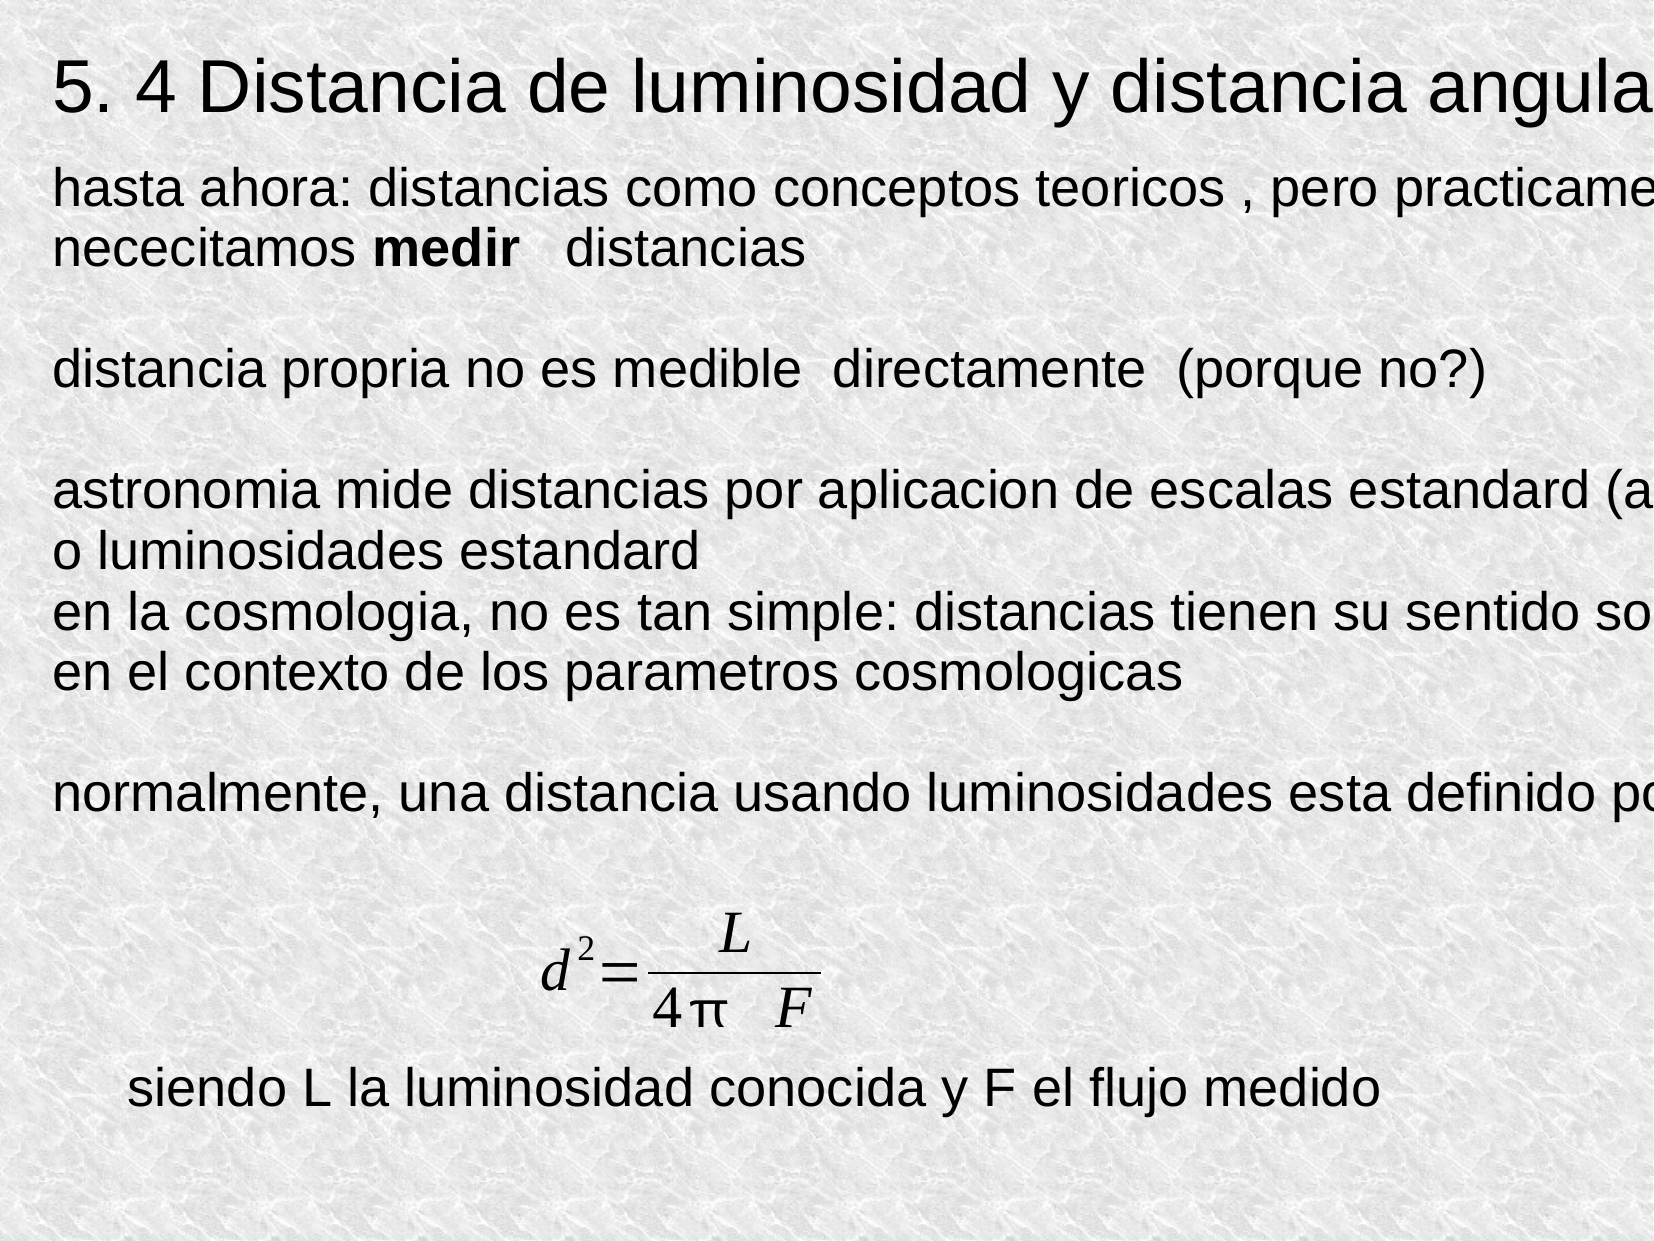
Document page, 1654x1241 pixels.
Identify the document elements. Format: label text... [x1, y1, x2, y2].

text_box hasta ahora: distancias como conceptos teoricos , pero practicamente nececitamos medir distancias distancia propria no es medible directamente (porque no?) astronomia mide distancias por aplicacion de escalas estandard (angulos) o luminosidades estandard en la cosmologia, no es tan simple: distancias tienen su sentido solo en el contexto de los parametros cosmologicas normalmente, una distancia usando luminosidades esta definido por [37, 150, 1651, 891]
text_box 5. 4 Distancia de luminosidad y distancia angular [37, 37, 1545, 144]
picture [0, 0, 1654, 1241]
chart [525, 900, 839, 1043]
text_box siendo L la luminosidad conocida y F el flujo medido [112, 1050, 1305, 1131]
